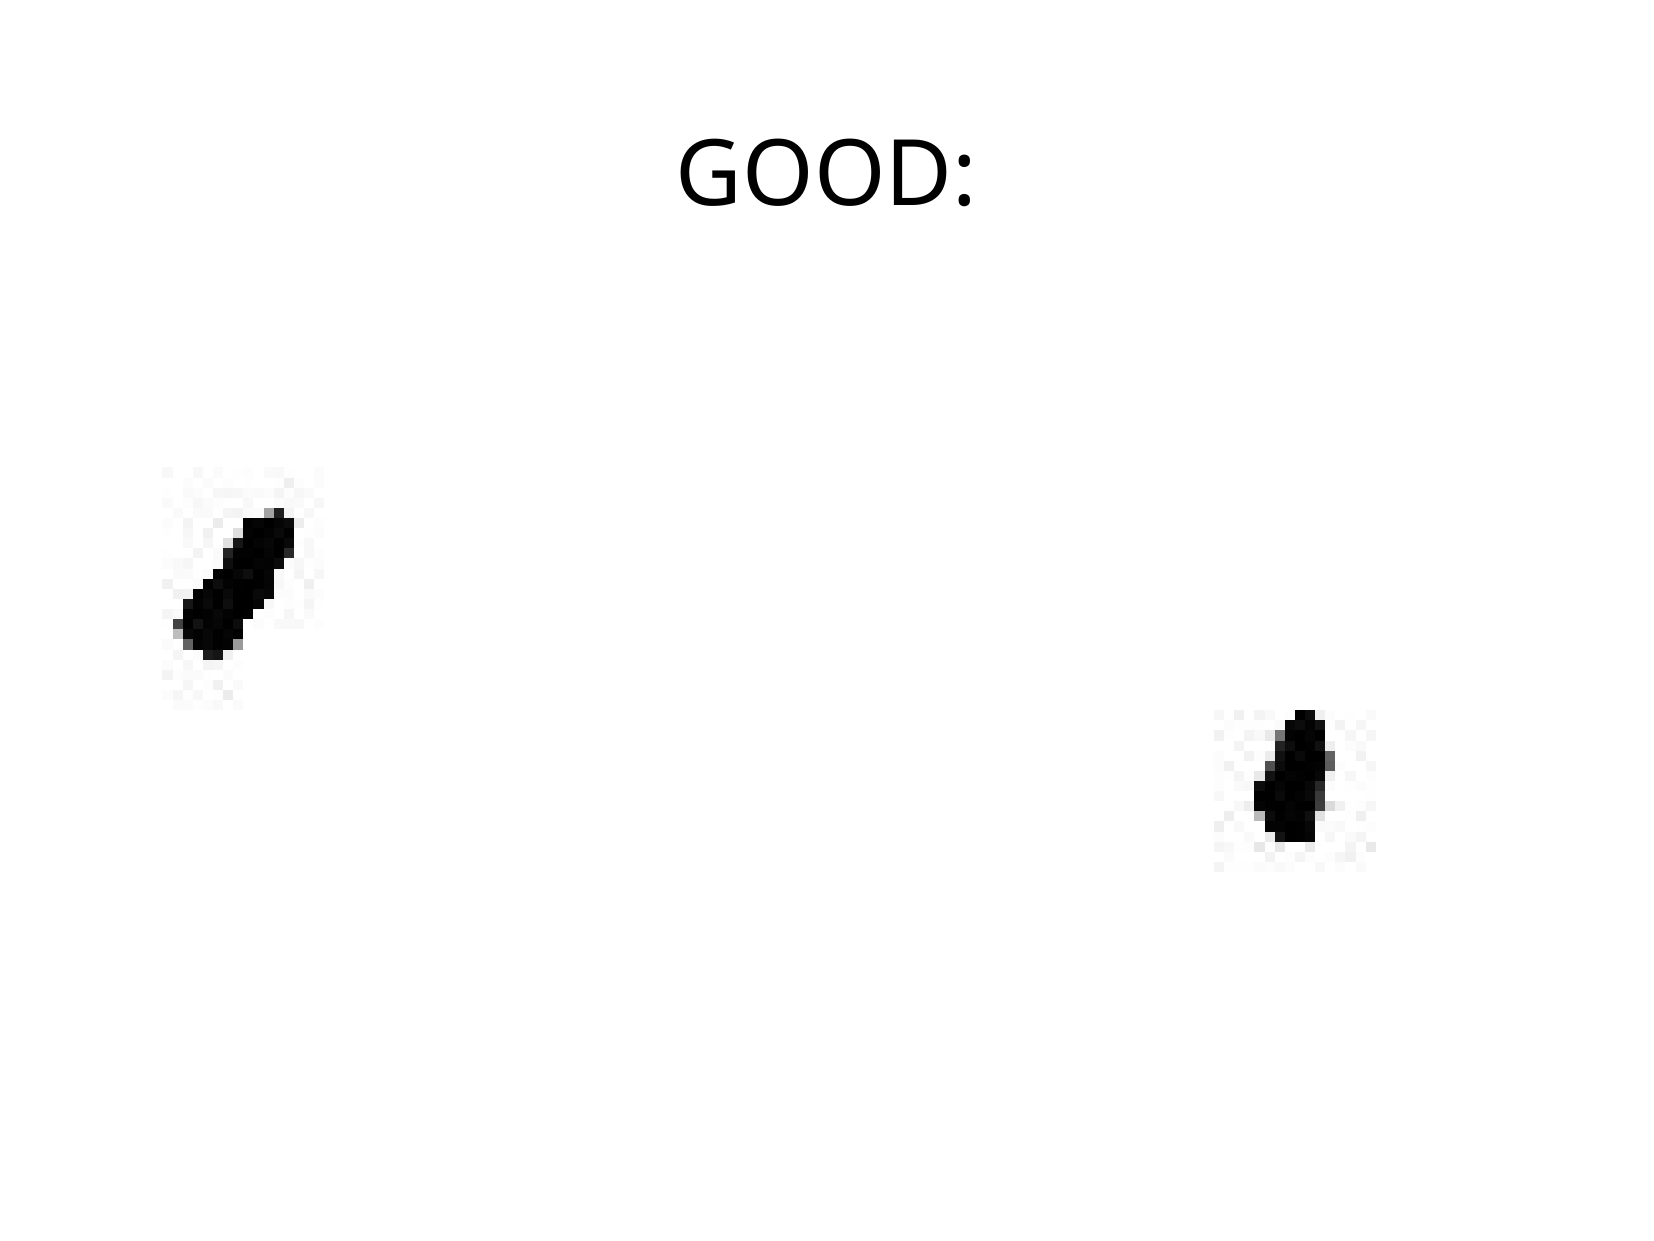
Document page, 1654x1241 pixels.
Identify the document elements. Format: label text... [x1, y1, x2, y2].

picture [82, 387, 1538, 913]
title GOOD: [82, 49, 1571, 291]
